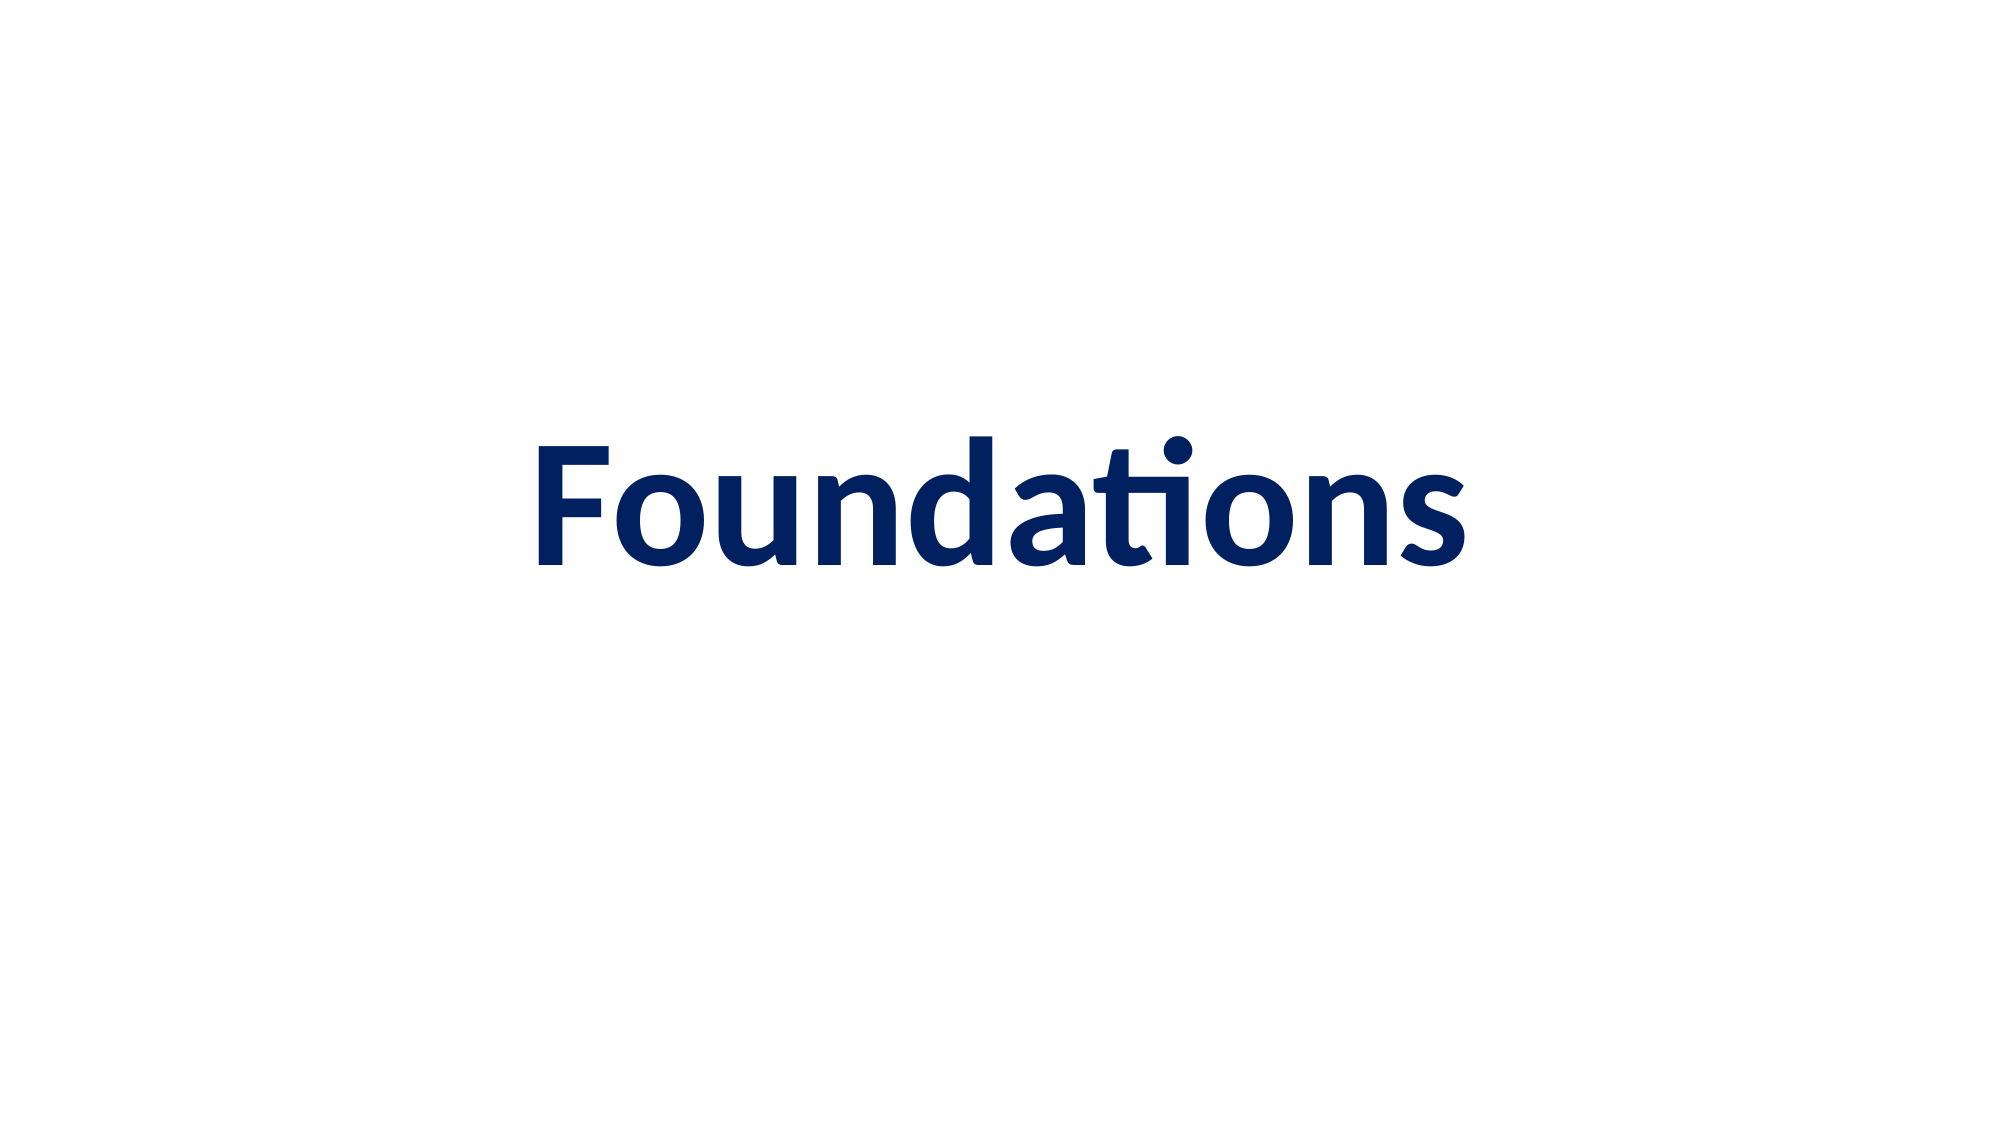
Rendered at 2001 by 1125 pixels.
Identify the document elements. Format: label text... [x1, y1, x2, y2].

text_box Foundations [0, 375, 2000, 613]
